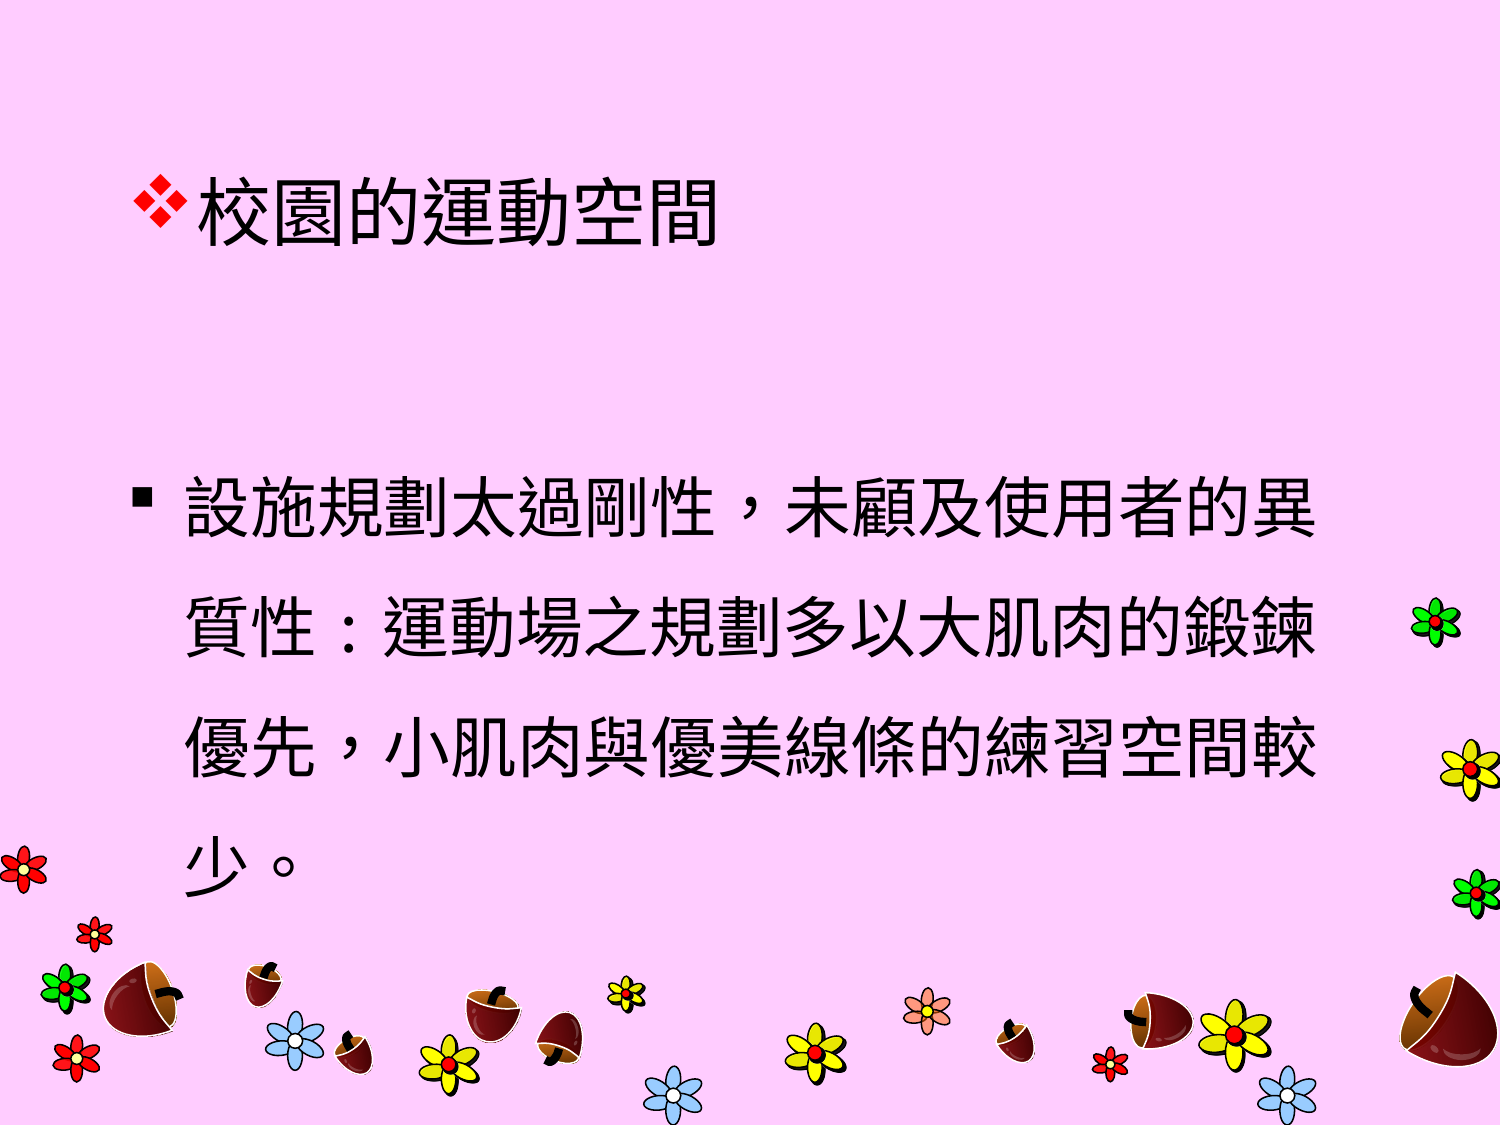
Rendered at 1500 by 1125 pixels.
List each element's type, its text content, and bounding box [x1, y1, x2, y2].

list 校園的運動空間 設施規劃太過剛性，未顧及使用者的異質性:運動場之規劃多以大肌肉的鍛鍊優先，小肌肉與優美線條的練習空間較少。 [112, 112, 1388, 1000]
